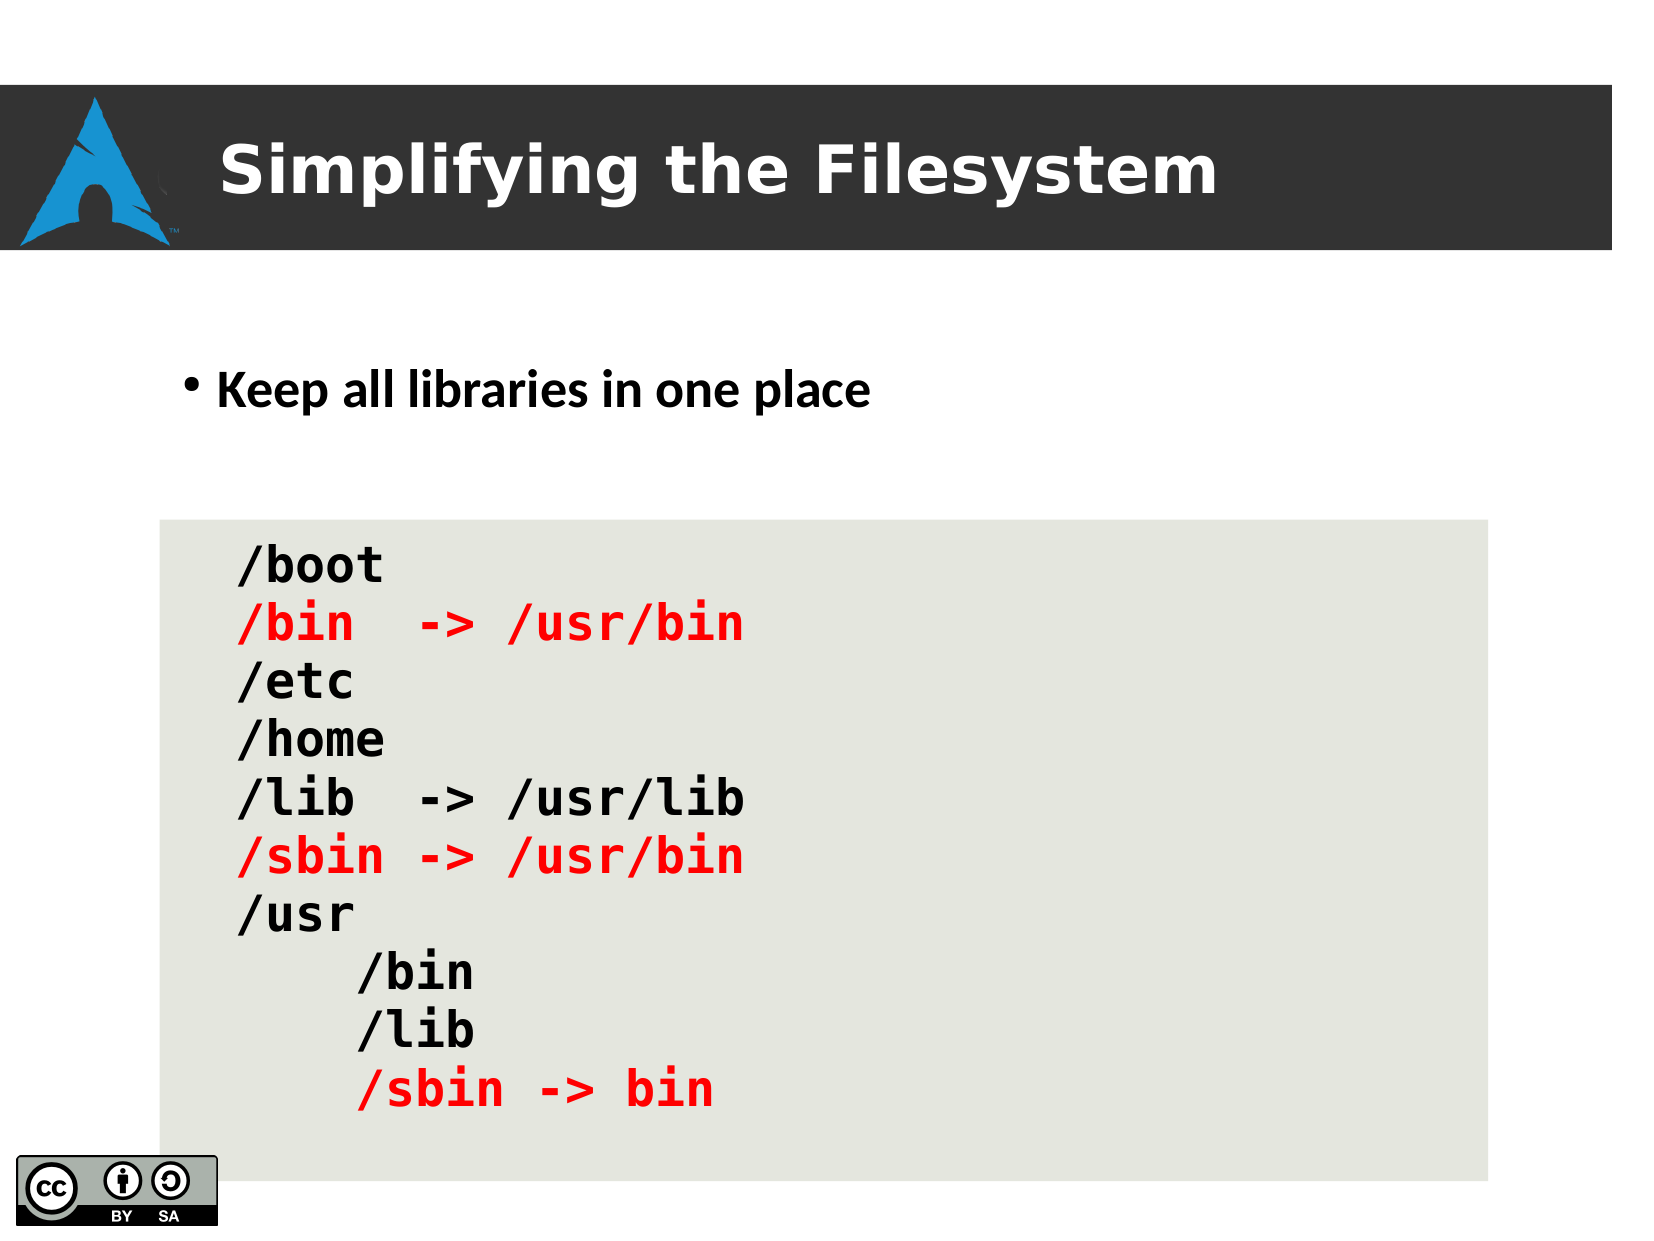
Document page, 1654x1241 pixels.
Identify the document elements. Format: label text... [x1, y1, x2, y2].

text_box Simplifying the Filesystem [188, 84, 1612, 250]
text_box [159, 519, 1489, 1182]
text_box /boot /bin -> /usr/bin /etc /home /lib -> /usr/lib /sbin -> /usr/bin /usr /bin /lib /sbin -> bin [220, 528, 1426, 1184]
text_box Keep all libraries in one place [167, 345, 1612, 1134]
picture [0, 81, 188, 260]
picture [16, 1155, 218, 1227]
